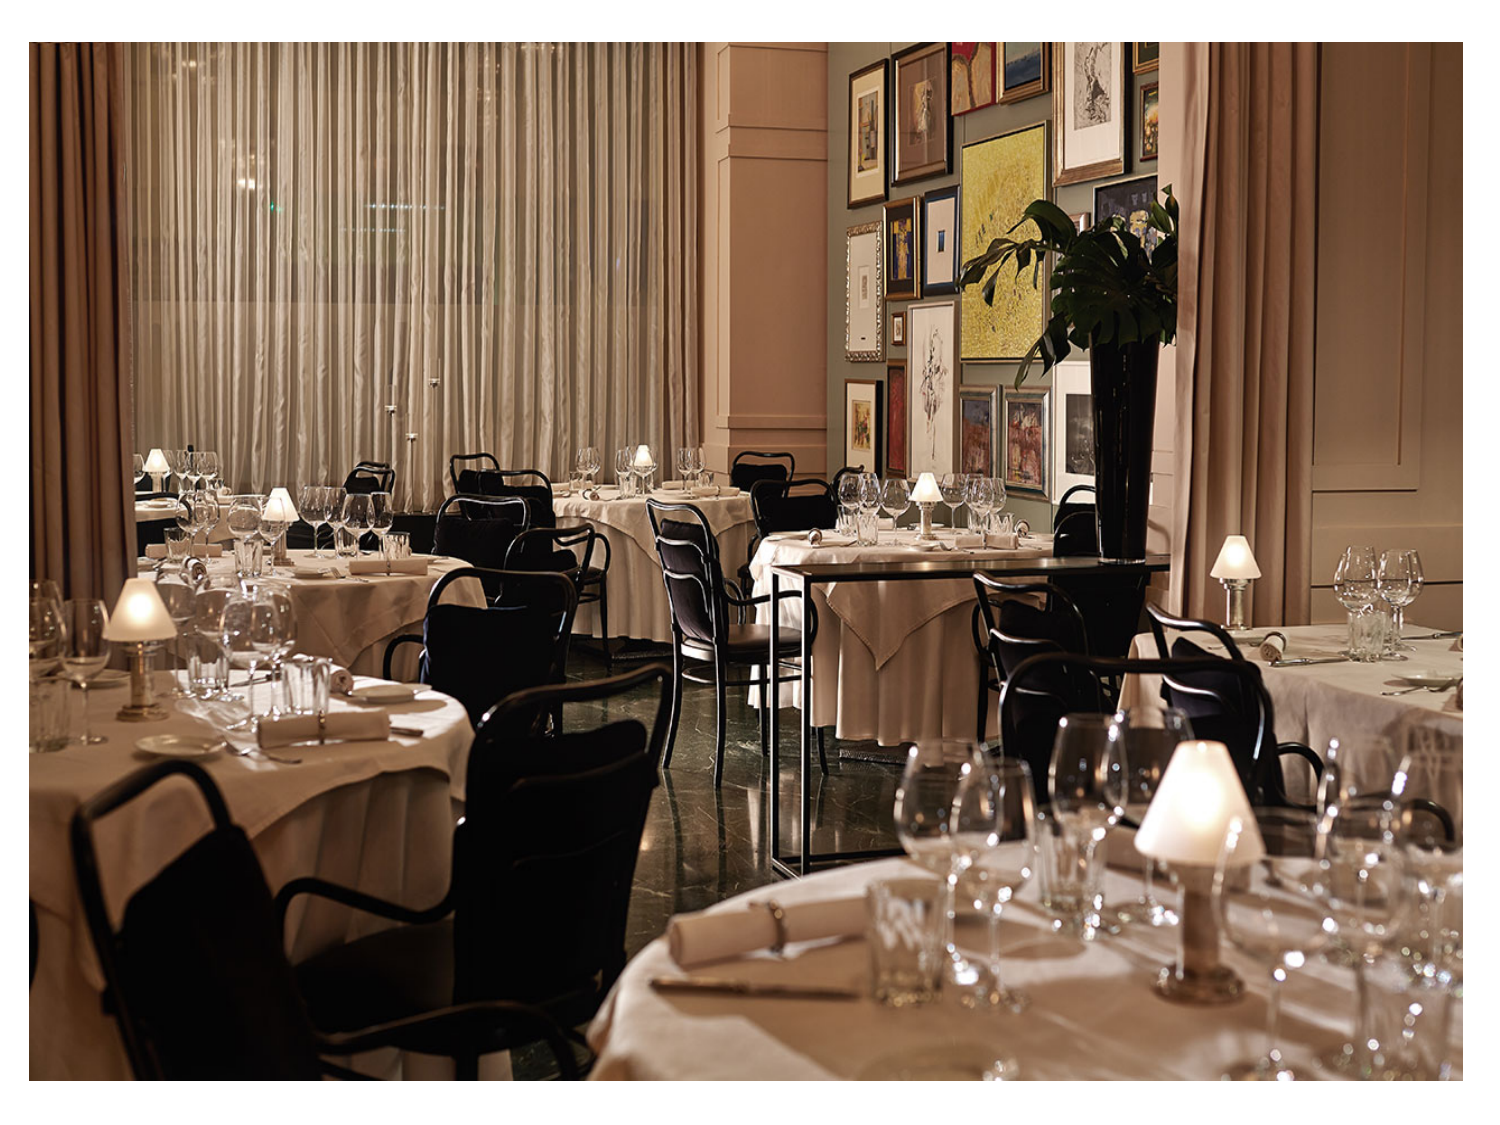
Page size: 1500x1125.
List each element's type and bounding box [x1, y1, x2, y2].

picture [29, 42, 1463, 1081]
